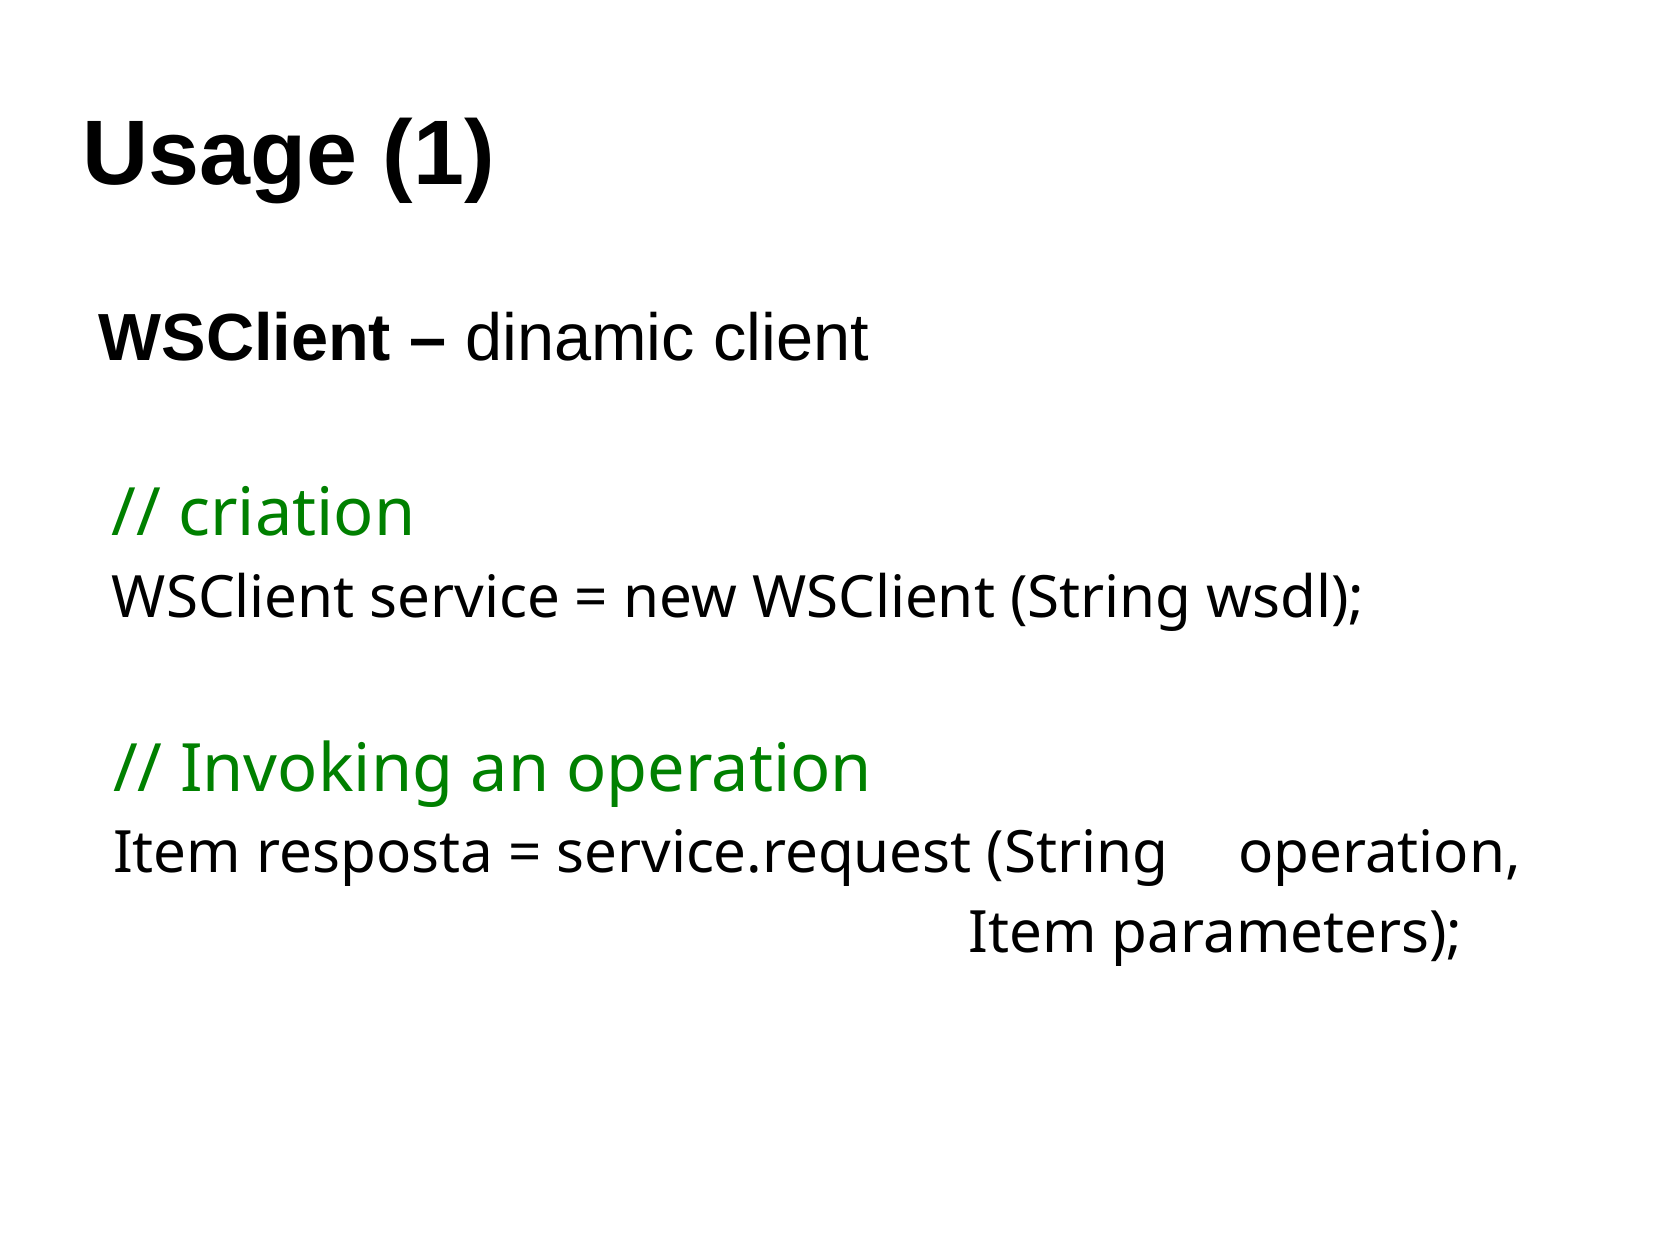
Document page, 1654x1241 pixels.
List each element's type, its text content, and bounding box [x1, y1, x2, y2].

title Usage (1) [82, 49, 1571, 257]
list WSClient – dinamic client [27, 300, 1516, 451]
text_box // Invoking an operation Item resposta = service.request (String operation, Item parameters); [27, 712, 1654, 933]
text_box // criation WSClient service = new WSClient (String wsdl); [26, 457, 1654, 645]
